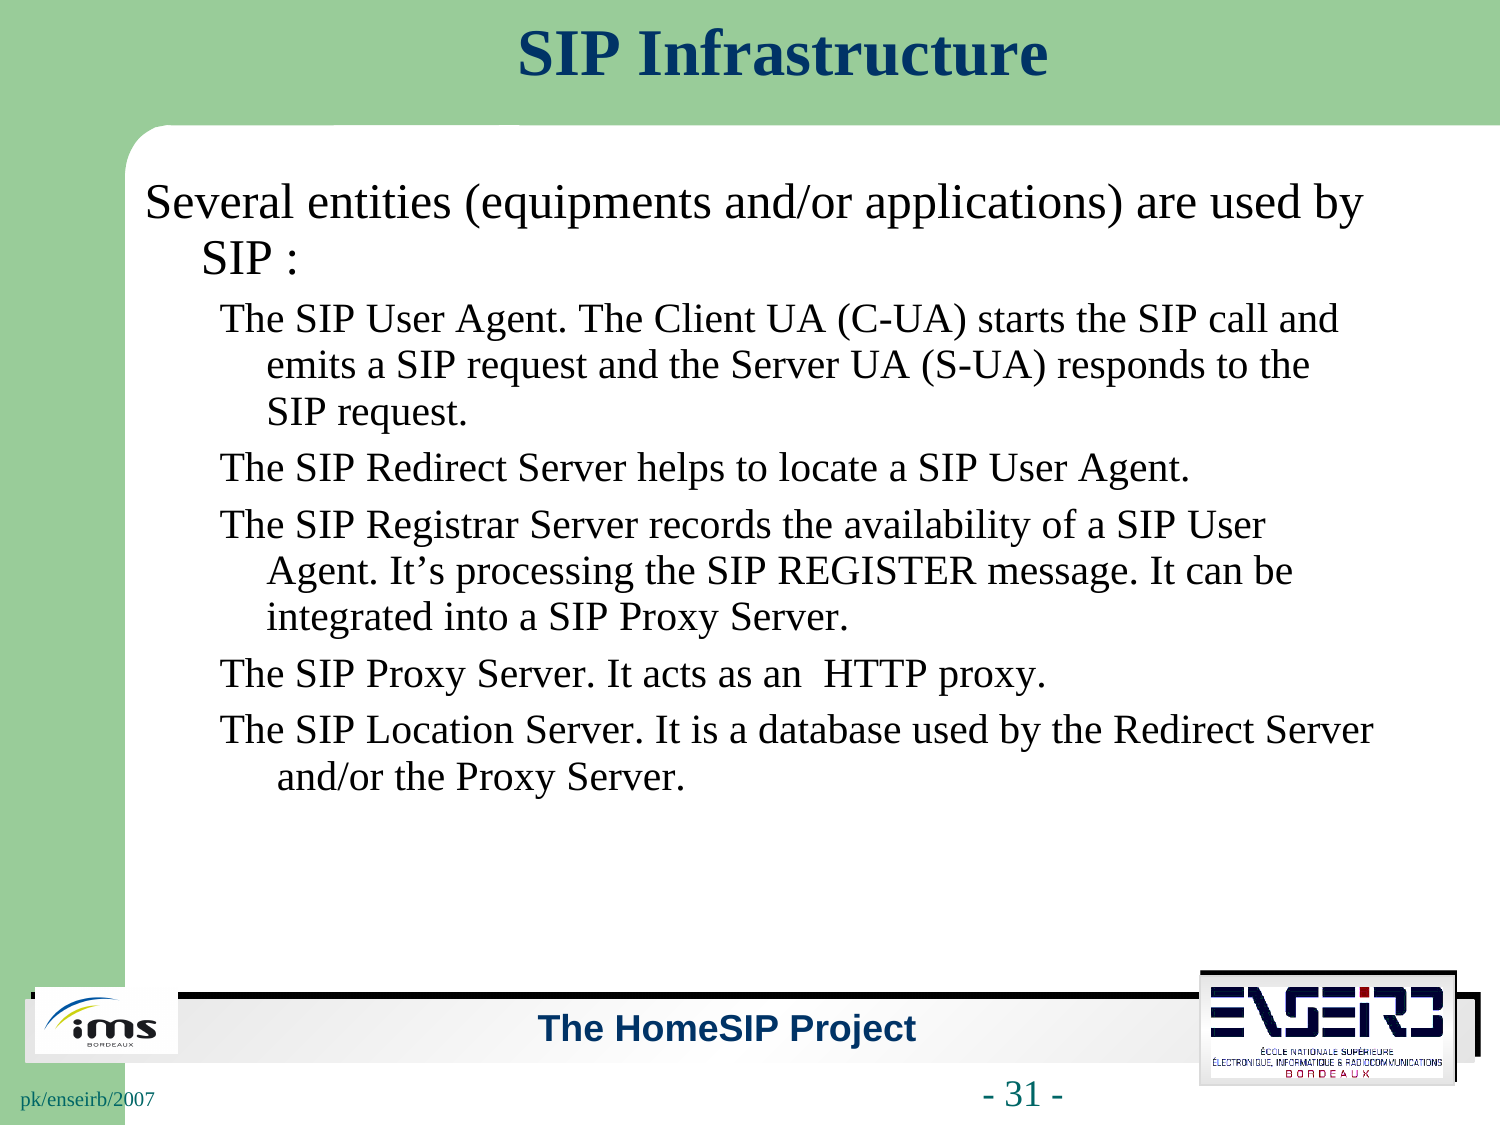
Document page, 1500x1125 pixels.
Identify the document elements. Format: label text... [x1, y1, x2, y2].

text_box Several entities (equipments and/or applications) are used by SIP : The SIP User Agent. The Client UA (C-UA) starts the SIP call and emits a SIP request and the Server UA (S-UA) responds to the SIP request. The SIP Redirect Server helps to locate a SIP User Agent. The SIP Registrar Server records the availability of a SIP User Agent. It’s processing the SIP REGISTER message. It can be integrated into a SIP Proxy Server. The SIP Proxy Server. It acts as an HTTP proxy. The SIP Location Server. It is a database used by the Redirect Server and/or the Proxy Server. [129, 166, 1392, 778]
picture [1211, 987, 1443, 1078]
text_box SIP Infrastructure [246, 8, 1322, 99]
picture [35, 987, 178, 1054]
